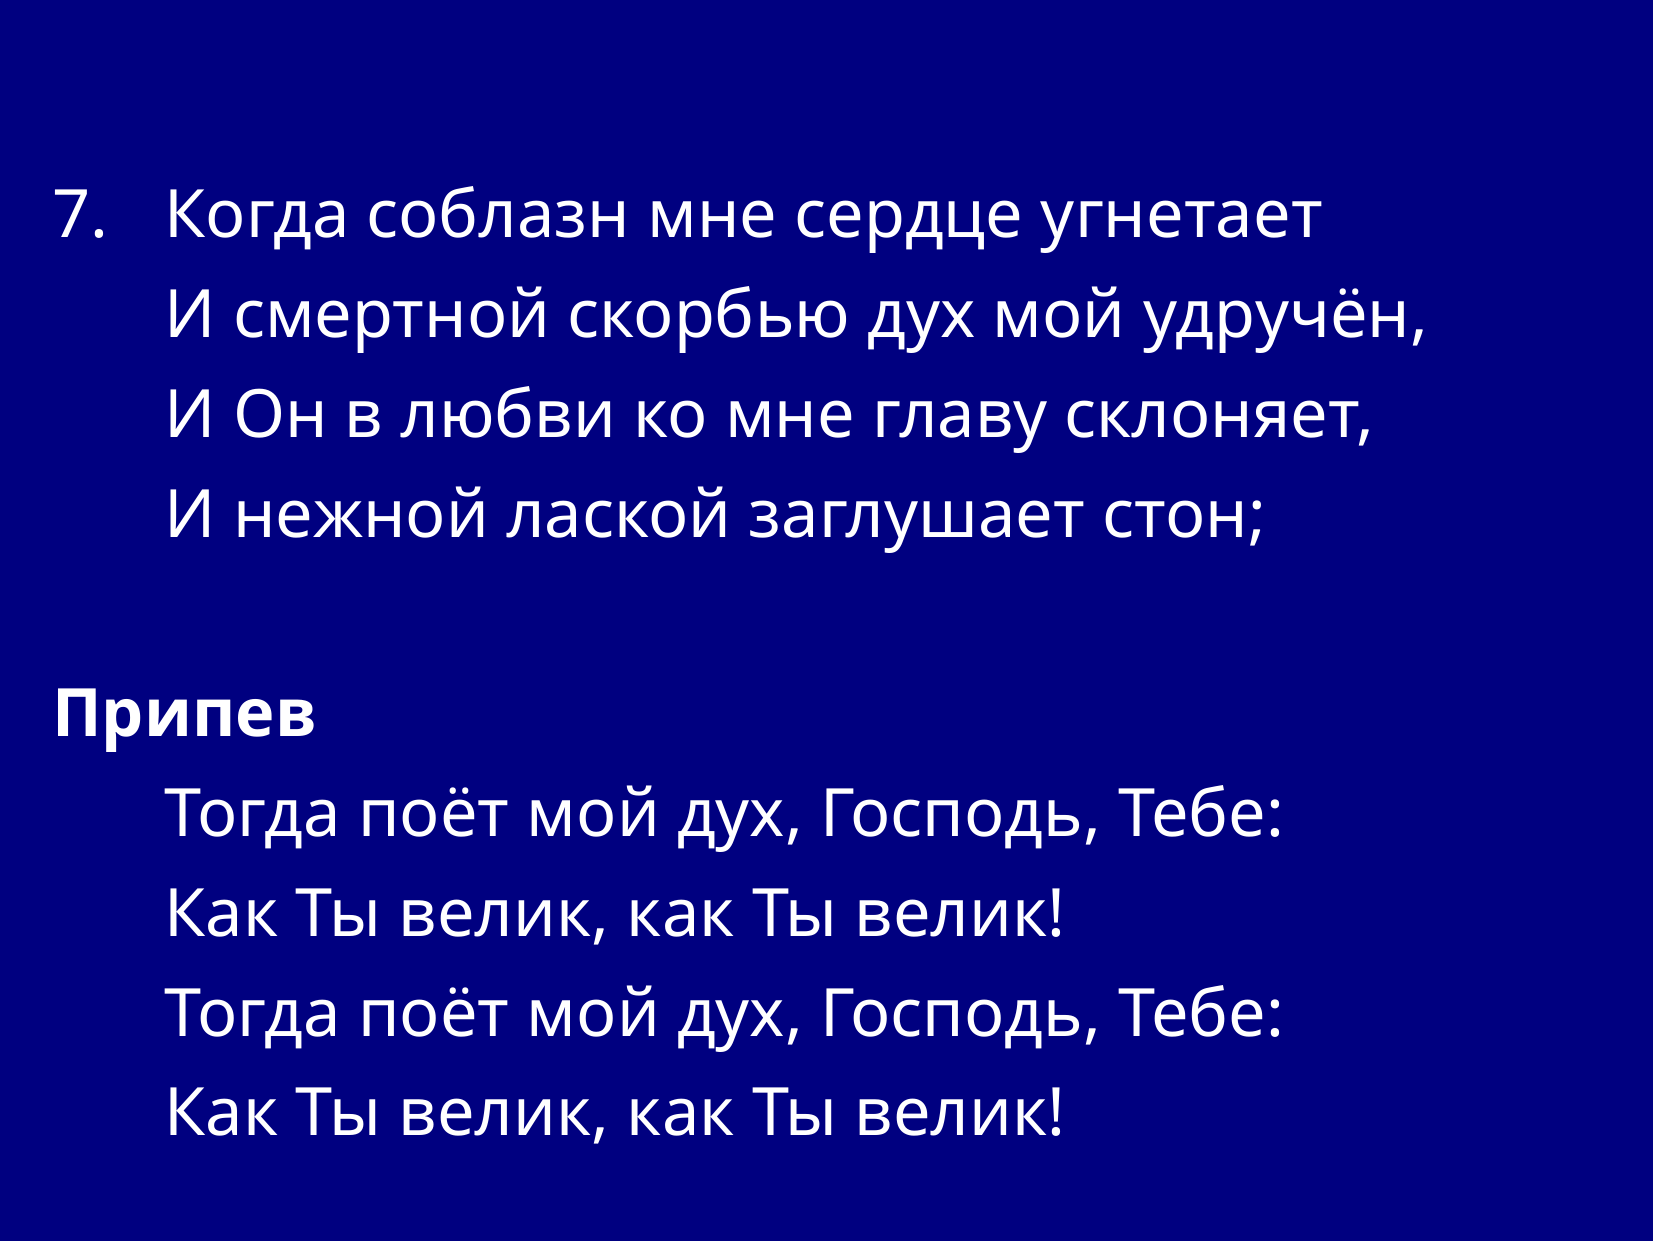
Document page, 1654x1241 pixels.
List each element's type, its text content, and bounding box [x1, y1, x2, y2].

text_box 7. Когда соблазн мне сердце угнетает И смертной скорбью дух мой удручён, И Он в любви ко мне главу склоняет, И нежной лаской заглушает стон; Припев Тогда поёт мой дух, Господь, Тебе: Как Ты велик, как Ты велик! Тогда поёт мой дух, Господь, Тебе: Как Ты велик, как Ты велик! [37, 150, 1653, 1163]
